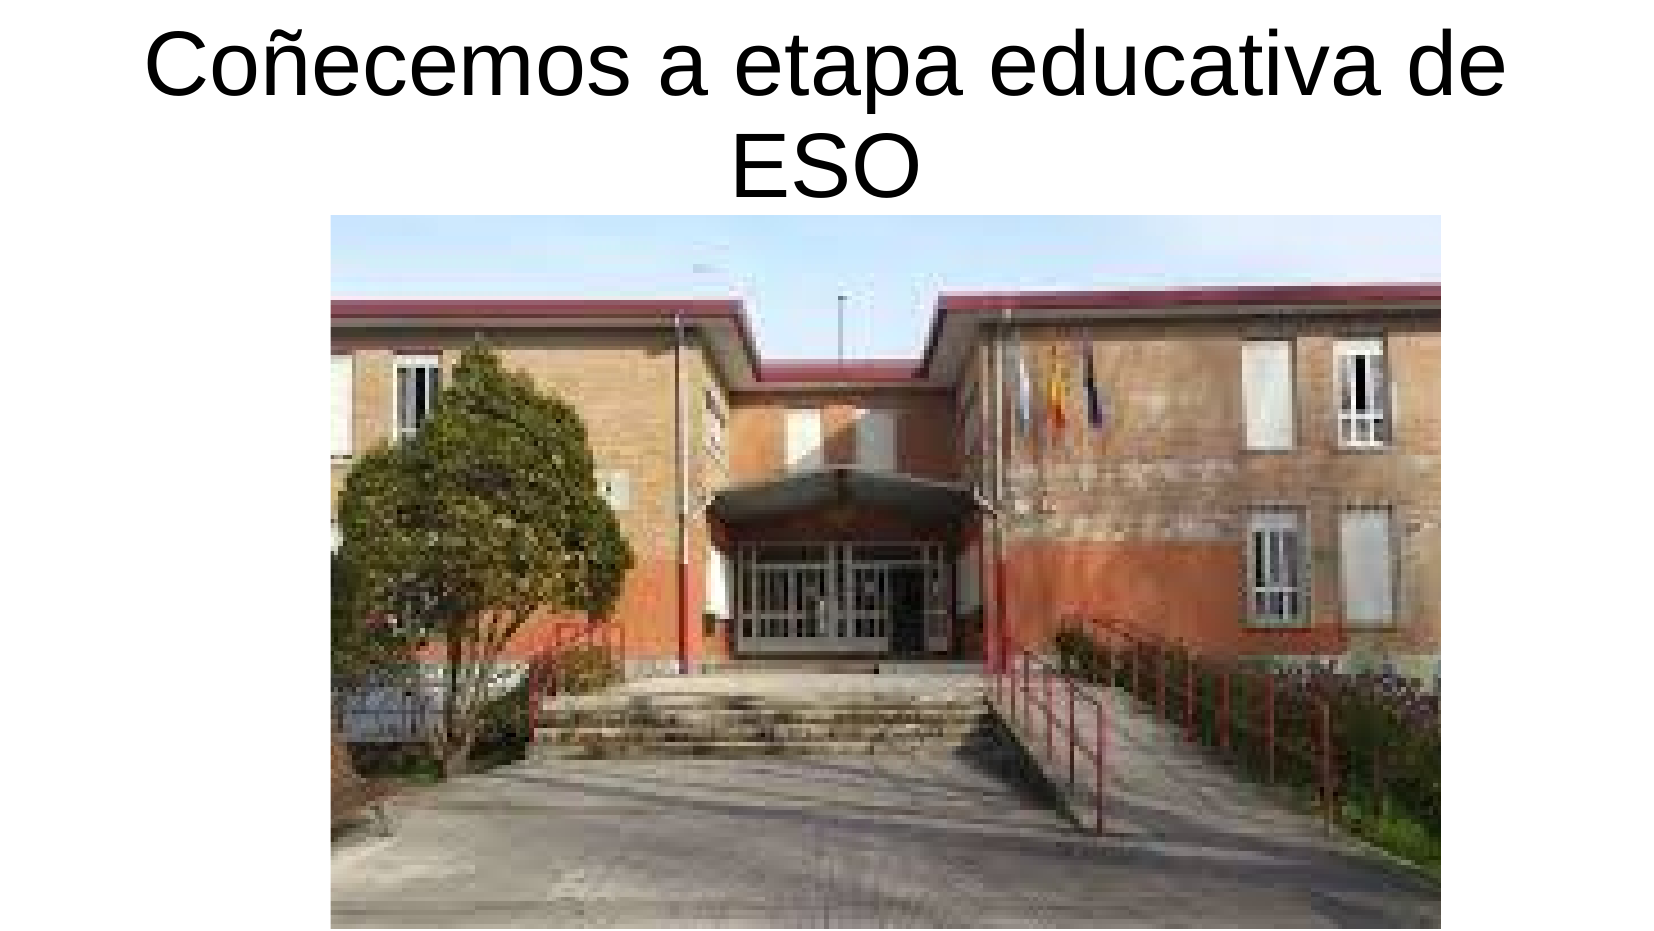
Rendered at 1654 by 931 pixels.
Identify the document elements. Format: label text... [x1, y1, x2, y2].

title Coñecemos a etapa educativa de ESO [82, 12, 1571, 218]
picture [330, 215, 1441, 929]
